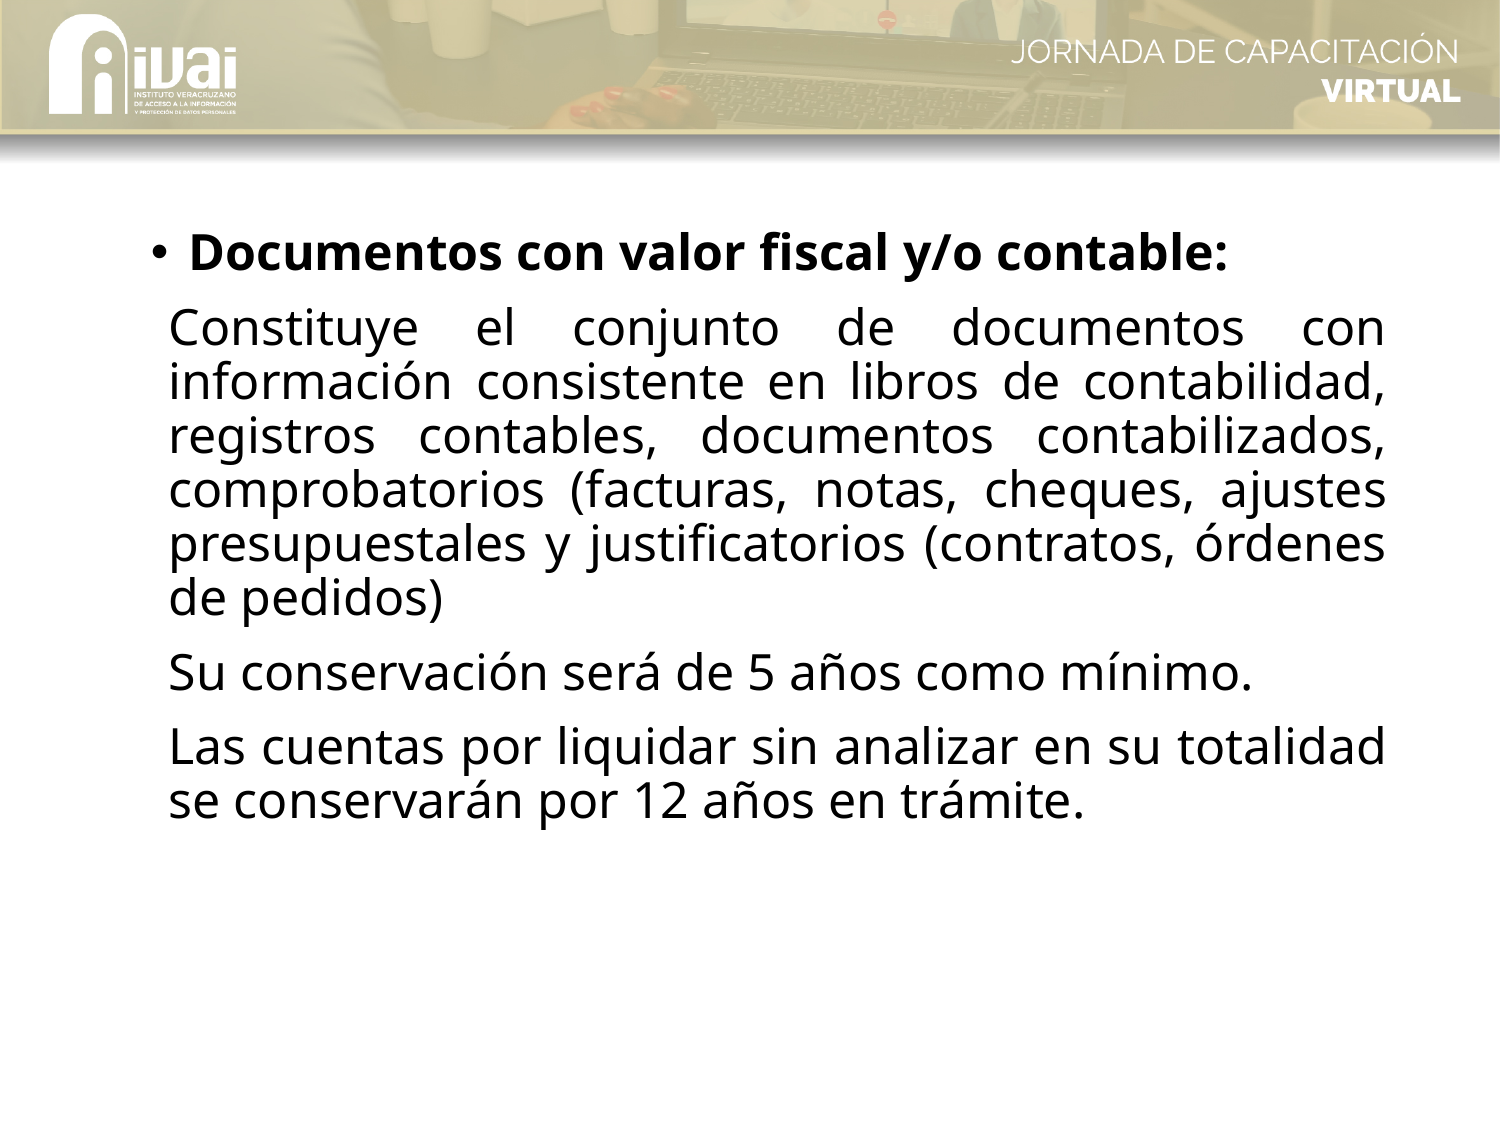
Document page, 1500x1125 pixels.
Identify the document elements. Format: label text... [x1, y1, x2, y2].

text_box Documentos con valor fiscal y/o contable: Constituye el conjunto de documentos con información consistente en libros de contabilidad, registros contables, documentos contabilizados, comprobatorios (facturas, notas, cheques, ajustes presupuestales y justificatorios (contratos, órdenes de pedidos) Su conservación será de 5 años como mínimo. Las cuentas por liquidar sin analizar en su totalidad se conservarán por 12 años en trámite. [135, 219, 1426, 1047]
